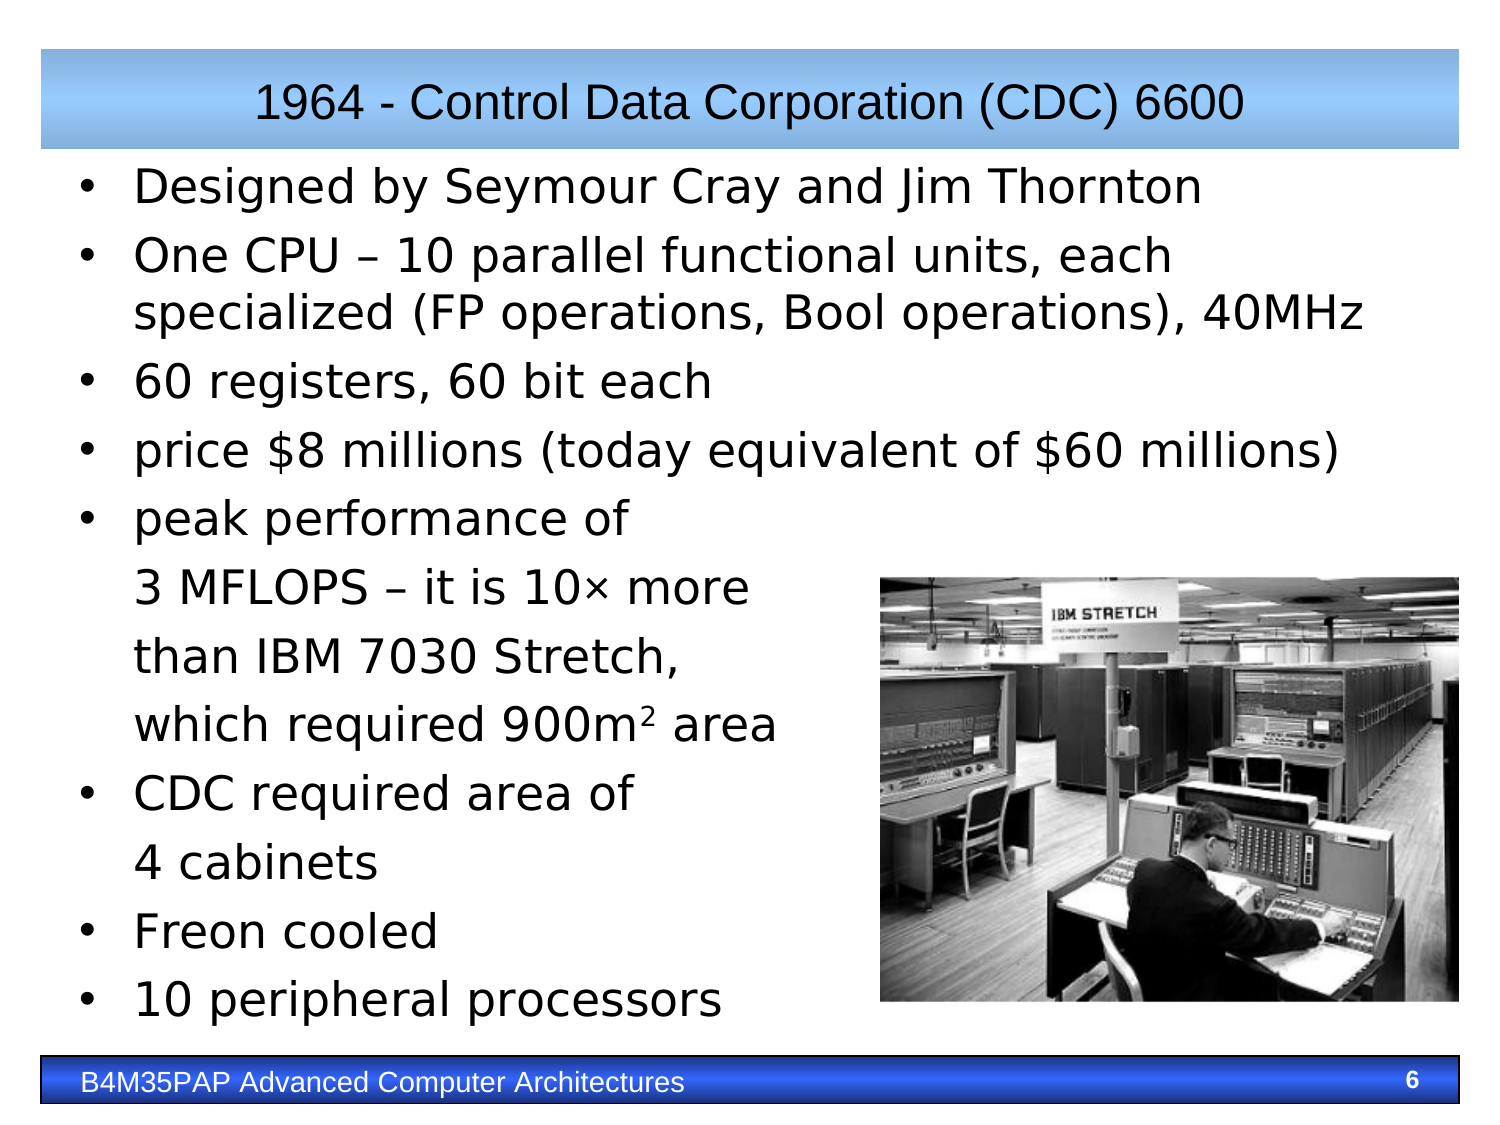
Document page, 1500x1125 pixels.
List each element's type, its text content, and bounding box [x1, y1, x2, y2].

picture [880, 554, 1459, 1024]
title 1964 - Control Data Corporation (CDC) 6600 [41, 49, 1459, 149]
list Designed by Seymour Cray and Jim Thornton One CPU – 10 parallel functional units, each specialized (FP operations, Bool operations), 40MHz 60 registers, 60 bit each price $8 millions (today equivalent of $60 millions) peak performance of 3 MFLOPS – it is 10× more than IBM 7030 Stretch, which required 900m2 area CDC required area of 4 cabinets Freon cooled 10 peripheral processors [64, 148, 1436, 1049]
